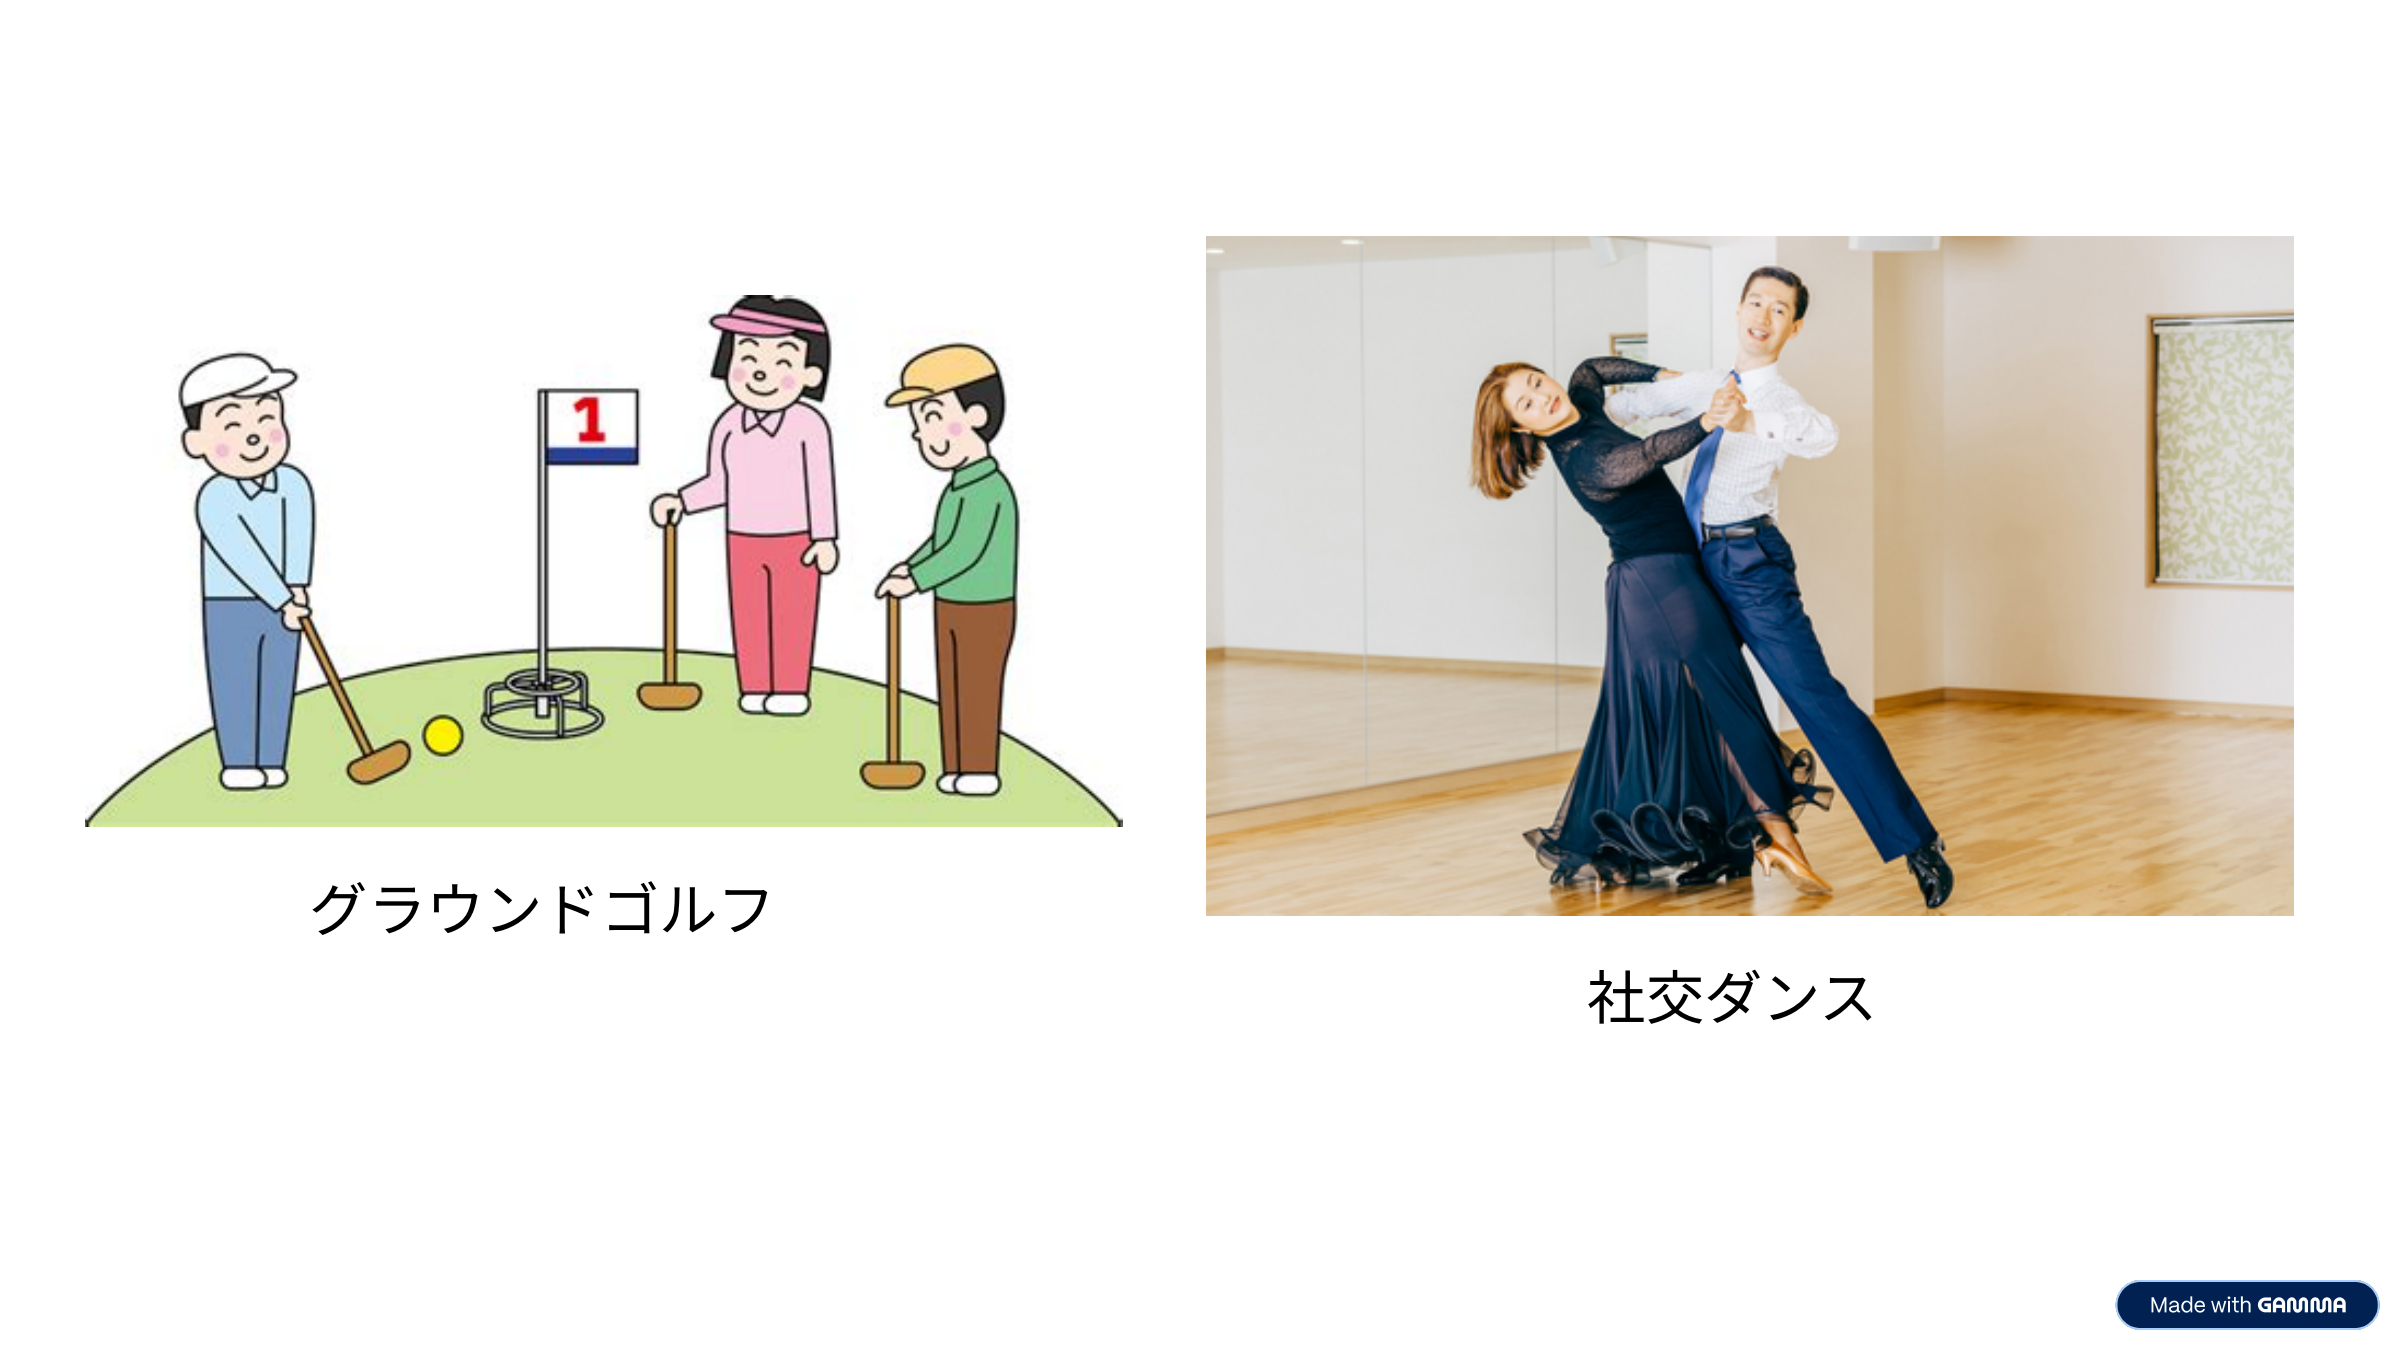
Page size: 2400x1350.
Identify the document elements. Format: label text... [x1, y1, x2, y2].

picture [85, 295, 1123, 827]
text_box グラウンドゴルフ [295, 856, 1123, 956]
text_box 社交ダンス [1573, 944, 2400, 1044]
picture [2106, 1271, 2389, 1339]
picture [1206, 236, 2294, 916]
